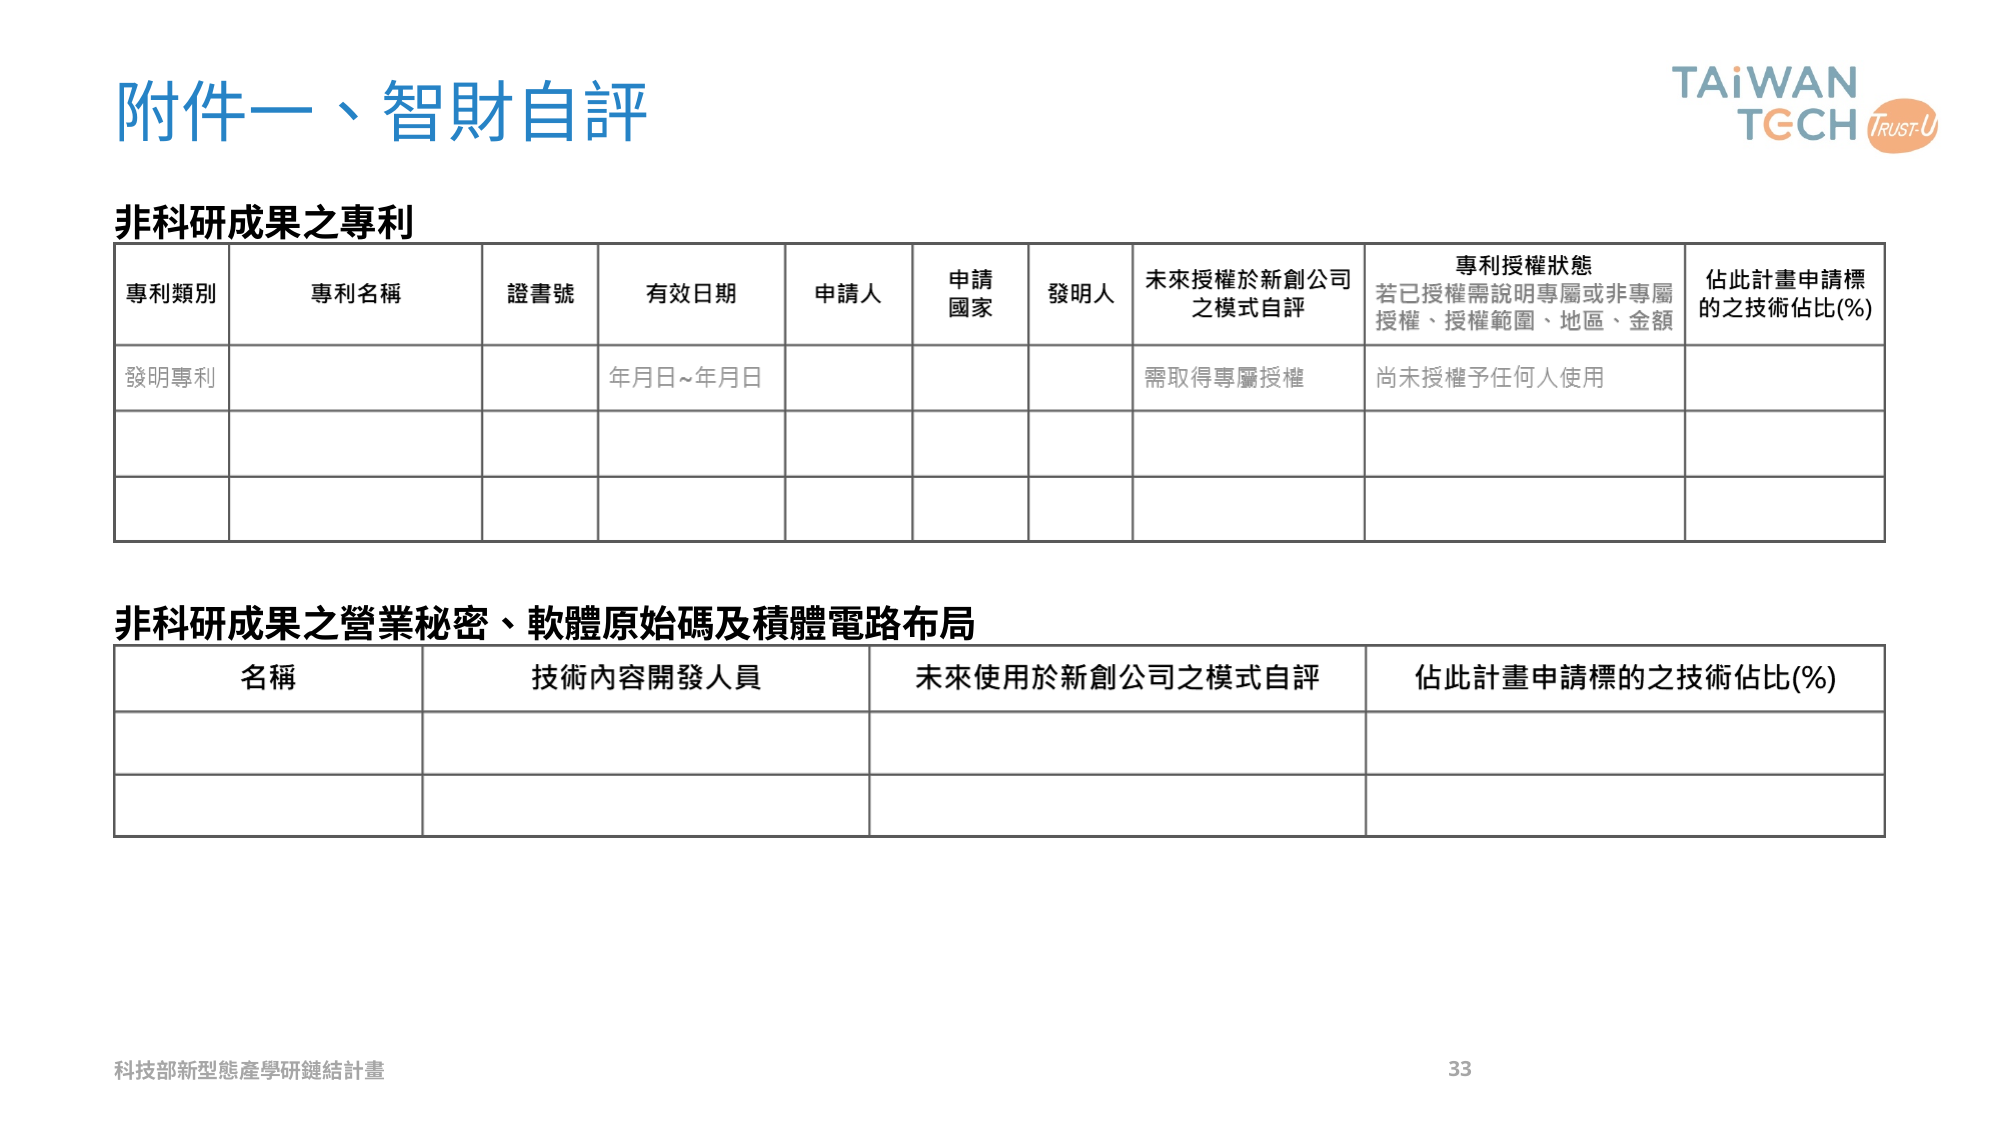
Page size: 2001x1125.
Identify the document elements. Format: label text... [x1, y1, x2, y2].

text_box [1433, 1040, 1900, 1101]
picture [113, 243, 1886, 544]
text_box 非科研成果之專利 [100, 169, 1862, 251]
title 附件一、智財自評 [99, 45, 1900, 174]
picture [113, 645, 1886, 838]
text_box 非科研成果之營業秘密、軟體原始碼及積體電路布局 [100, 570, 1837, 653]
text_box 科技部新型態產學研鏈結計畫 [99, 1040, 567, 1101]
